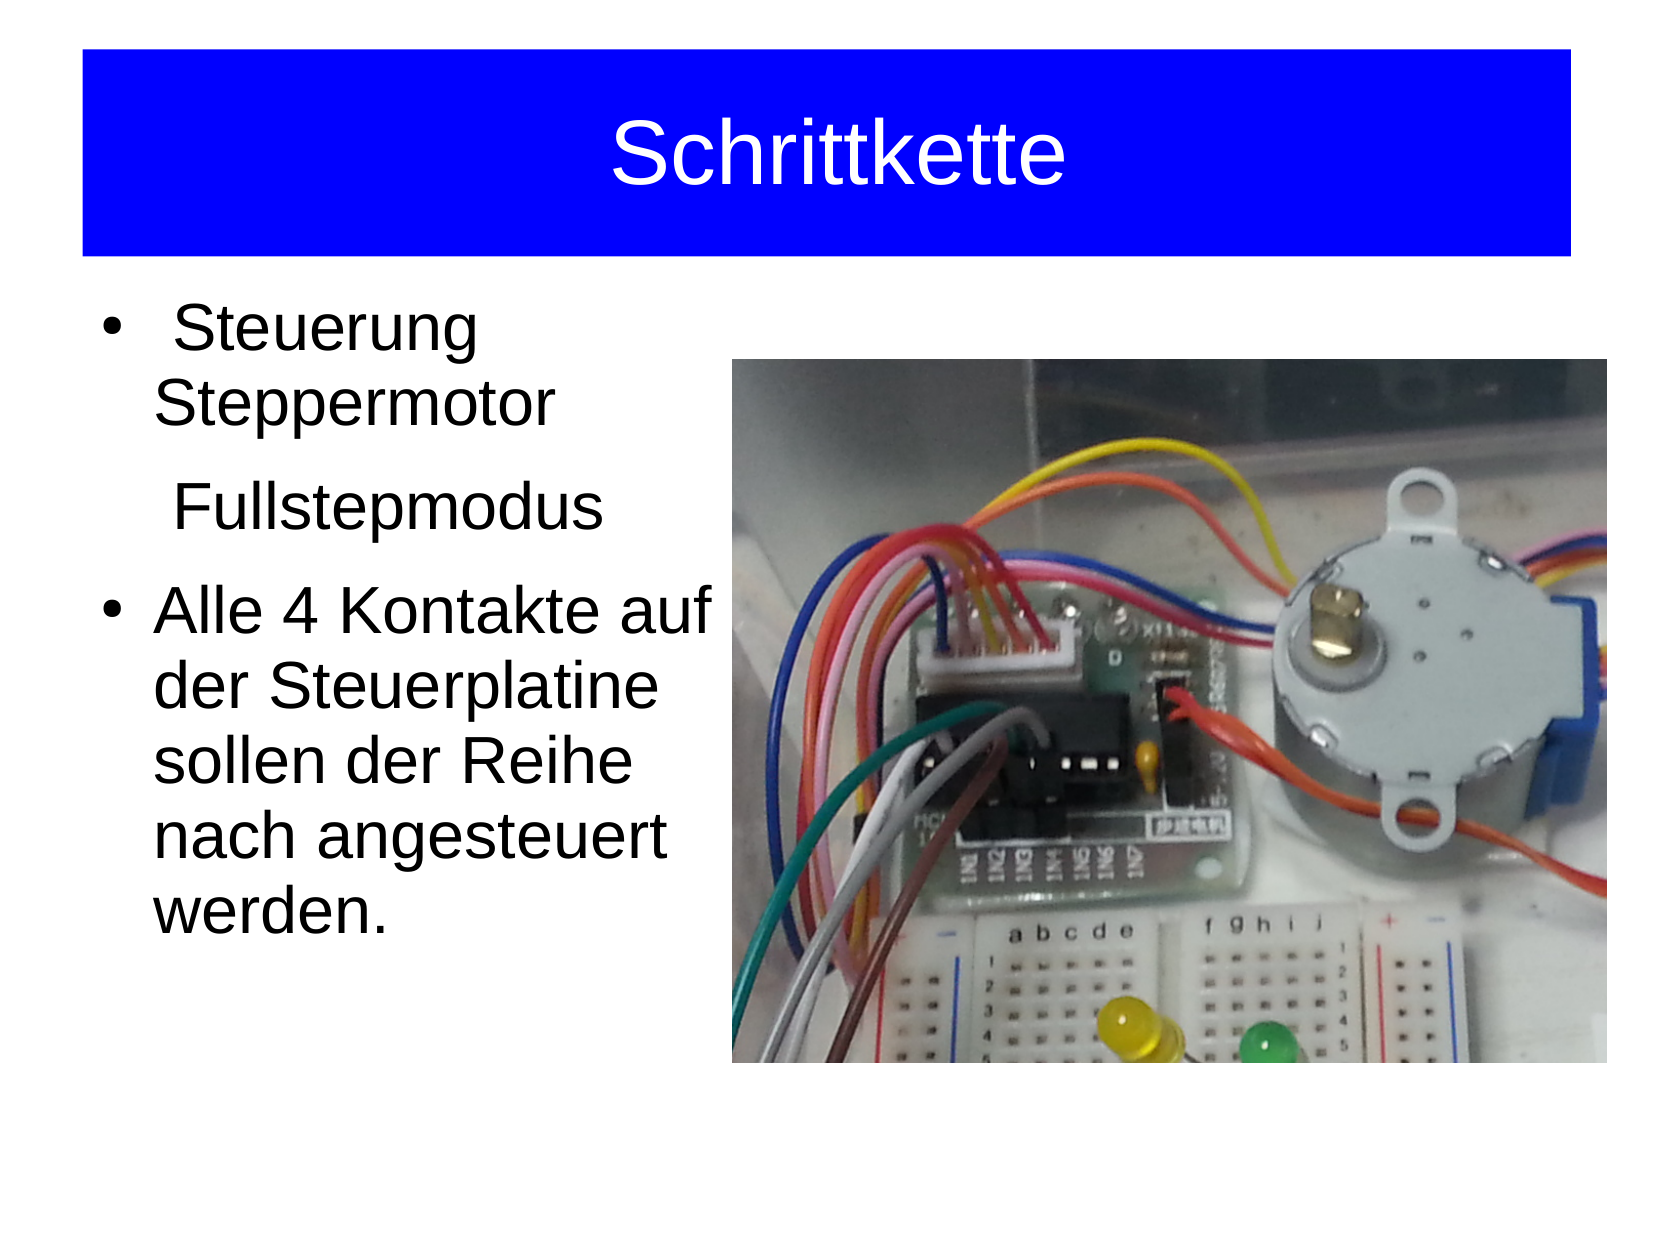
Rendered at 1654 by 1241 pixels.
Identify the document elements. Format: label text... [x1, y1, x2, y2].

list Steuerung Steppermotor Fullstepmodus Alle 4 Kontakte auf der Steuerplatine sollen der Reihe nach angesteuert werden. [82, 290, 809, 1010]
title Schrittkette [82, 49, 1571, 257]
picture [732, 359, 1607, 1063]
